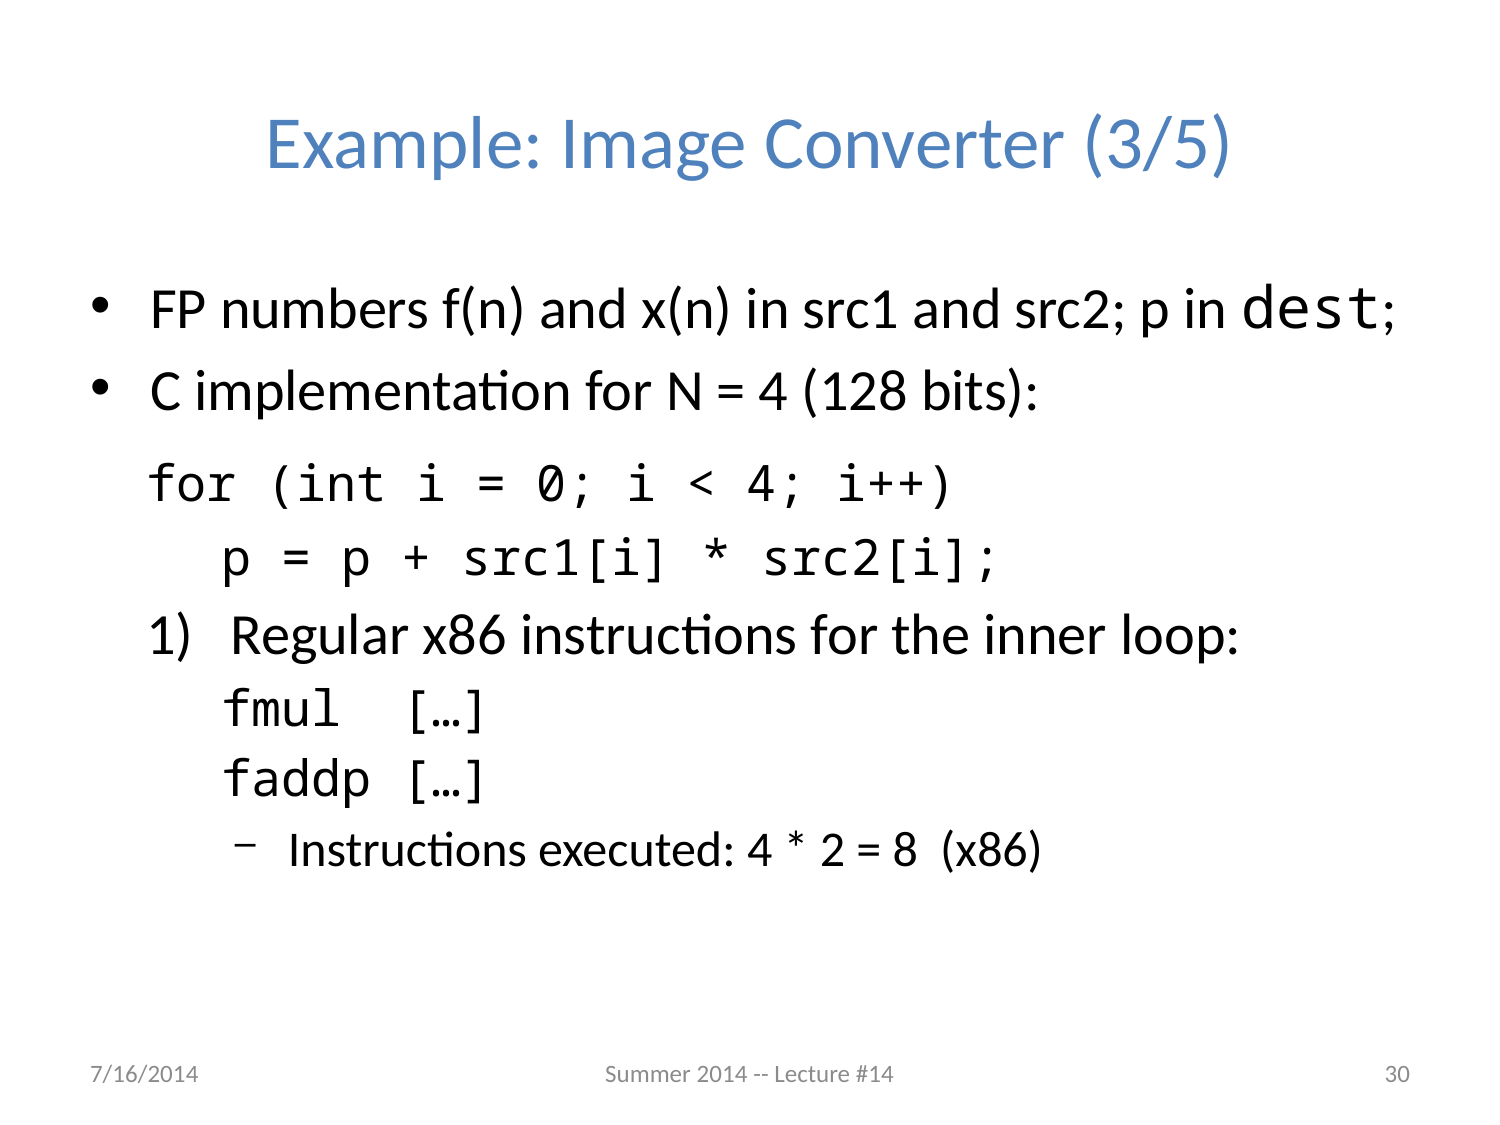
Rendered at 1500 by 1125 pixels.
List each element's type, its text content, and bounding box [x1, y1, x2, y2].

slide_number 7/16/2014 [75, 1042, 425, 1103]
list FP numbers f(n) and x(n) in src1 and src2; p in dest; C implementation for N = 4 (128 bits): for (int i = 0; i < 4; i++) p = p + src1[i] * src2[i]; Regular x86 instructions for the inner loop: fmul […] faddp […] Instructions executed: 4 * 2 = 8 (x86) [75, 262, 1425, 1073]
title Example: Image Converter (3/5) [75, 45, 1425, 233]
slide_number <number> [1074, 1042, 1425, 1103]
footer Summer 2014 -- Lecture #14 [512, 1042, 988, 1103]
